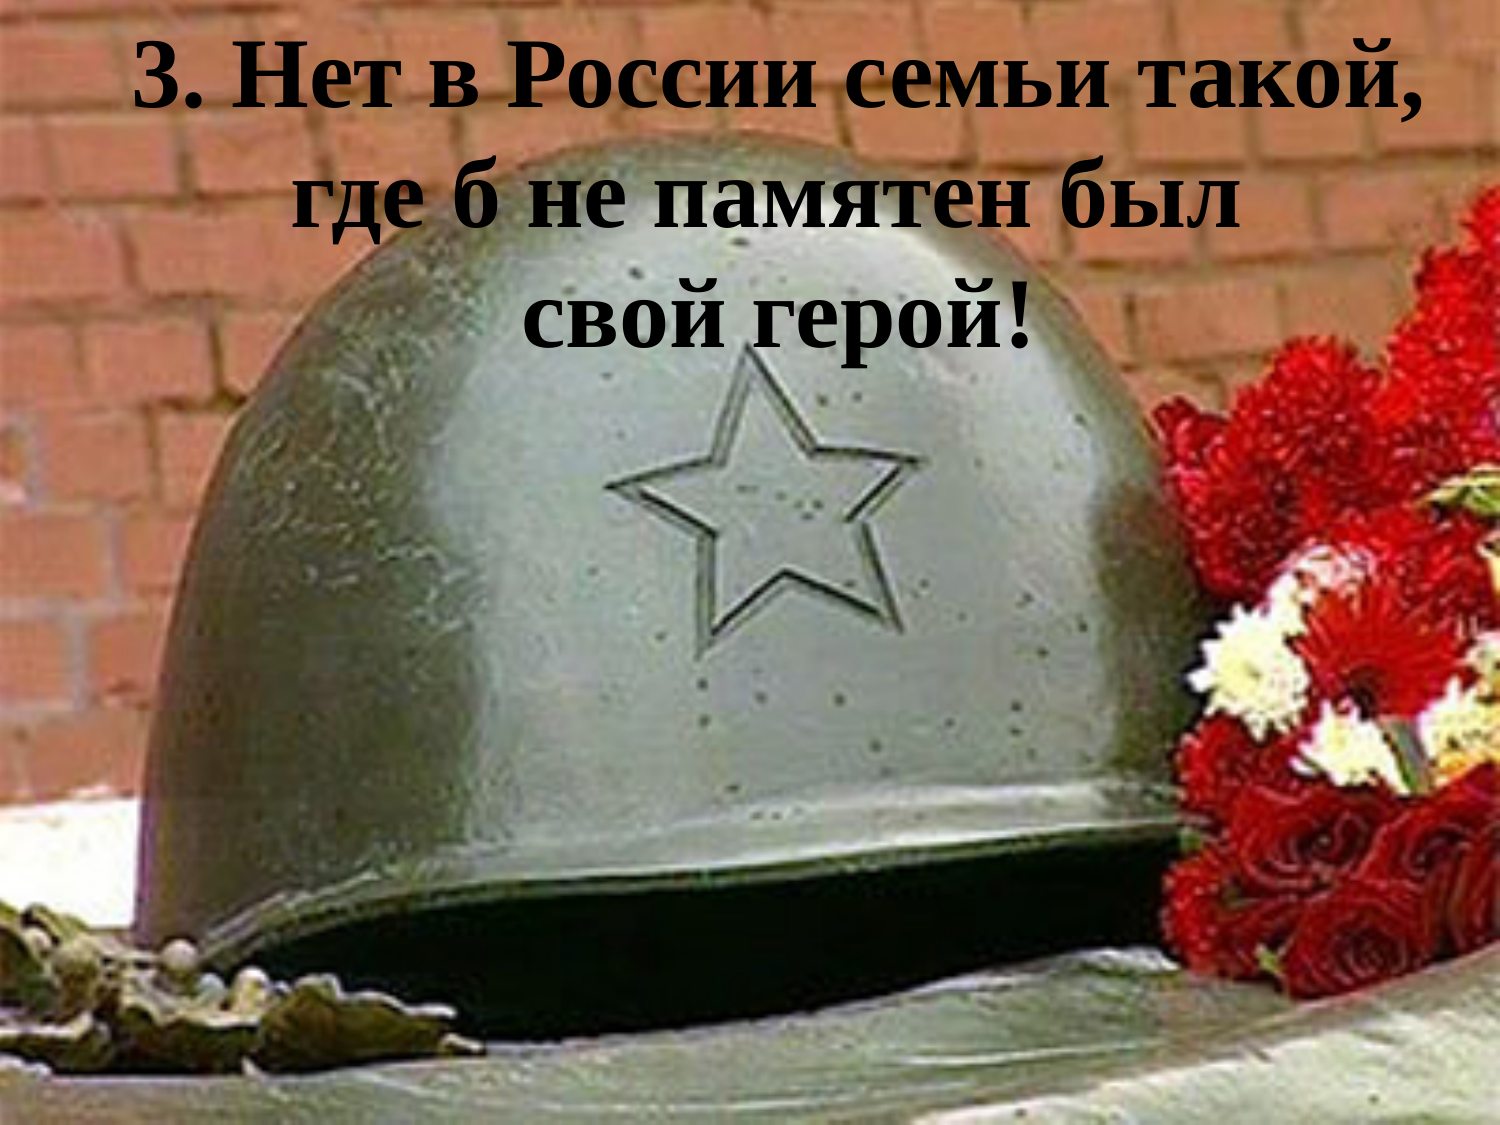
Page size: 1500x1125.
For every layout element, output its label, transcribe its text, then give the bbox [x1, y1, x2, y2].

picture [0, 0, 1500, 1125]
text_box 3. Нет в России семьи такой, где б не памятен был свой герой! [94, 0, 1465, 375]
